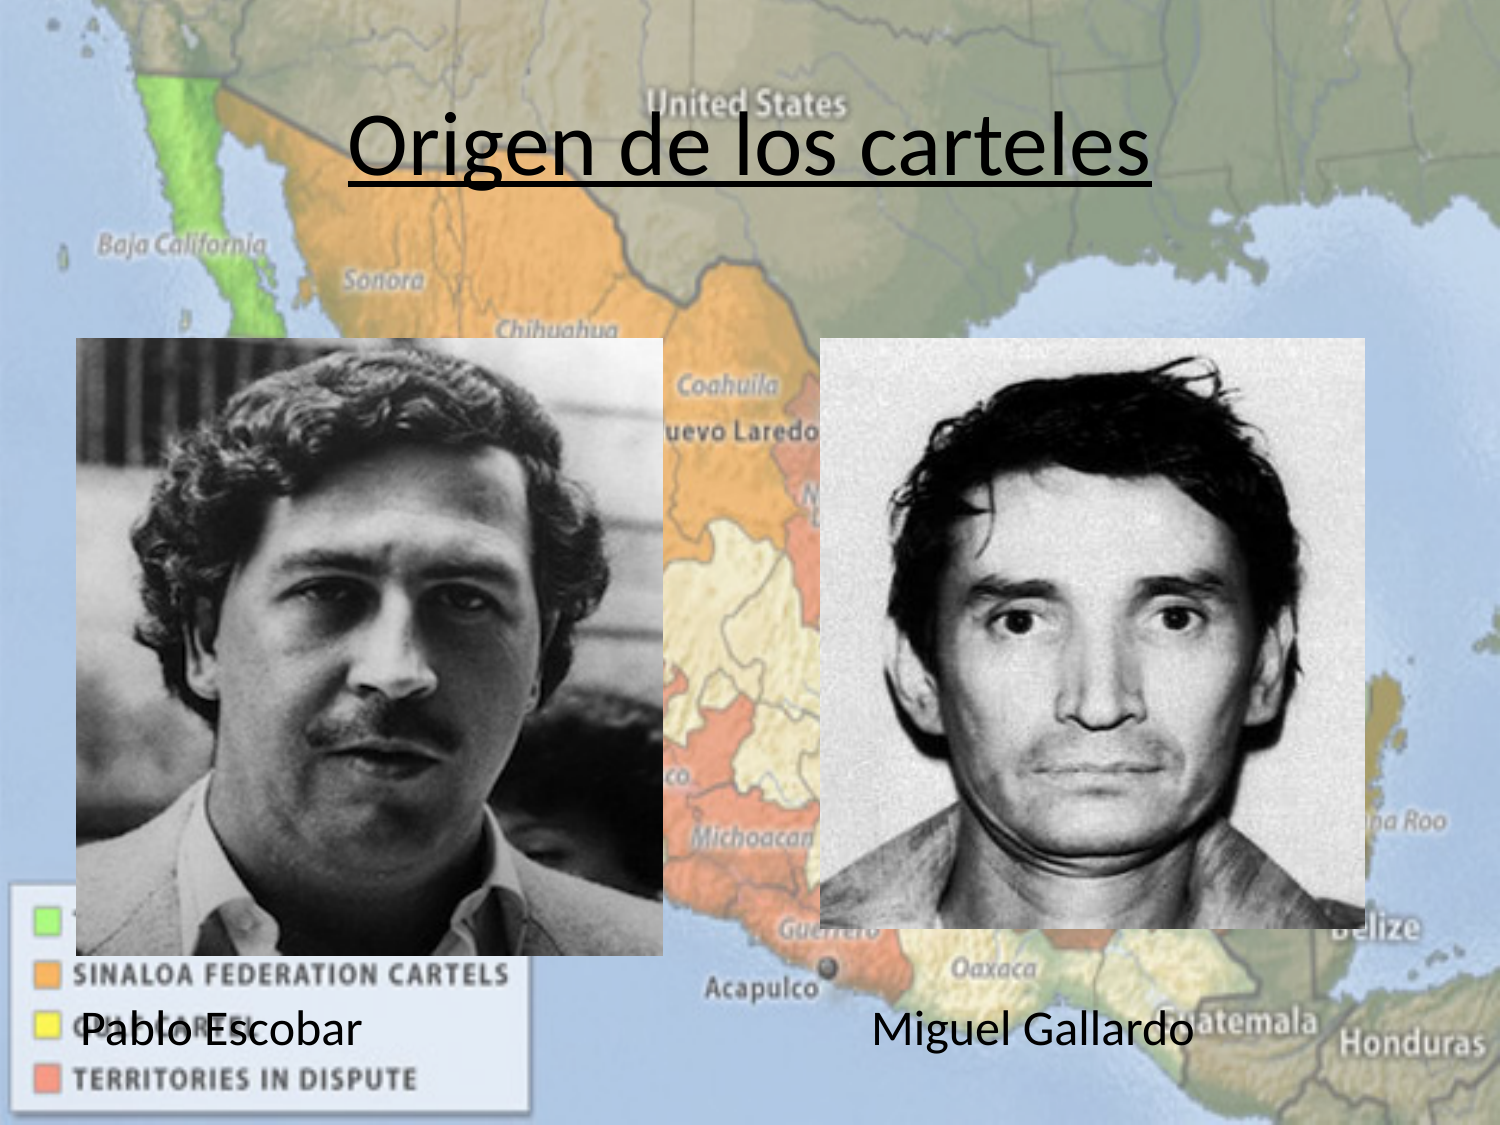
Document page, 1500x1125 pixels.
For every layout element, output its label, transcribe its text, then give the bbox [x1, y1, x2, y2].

picture [820, 338, 1365, 929]
text_box Miguel Gallardo [856, 987, 1412, 1064]
title Origen de los carteles [75, 45, 1426, 233]
picture [76, 338, 663, 956]
text_box Pablo Escobar [64, 987, 739, 1064]
